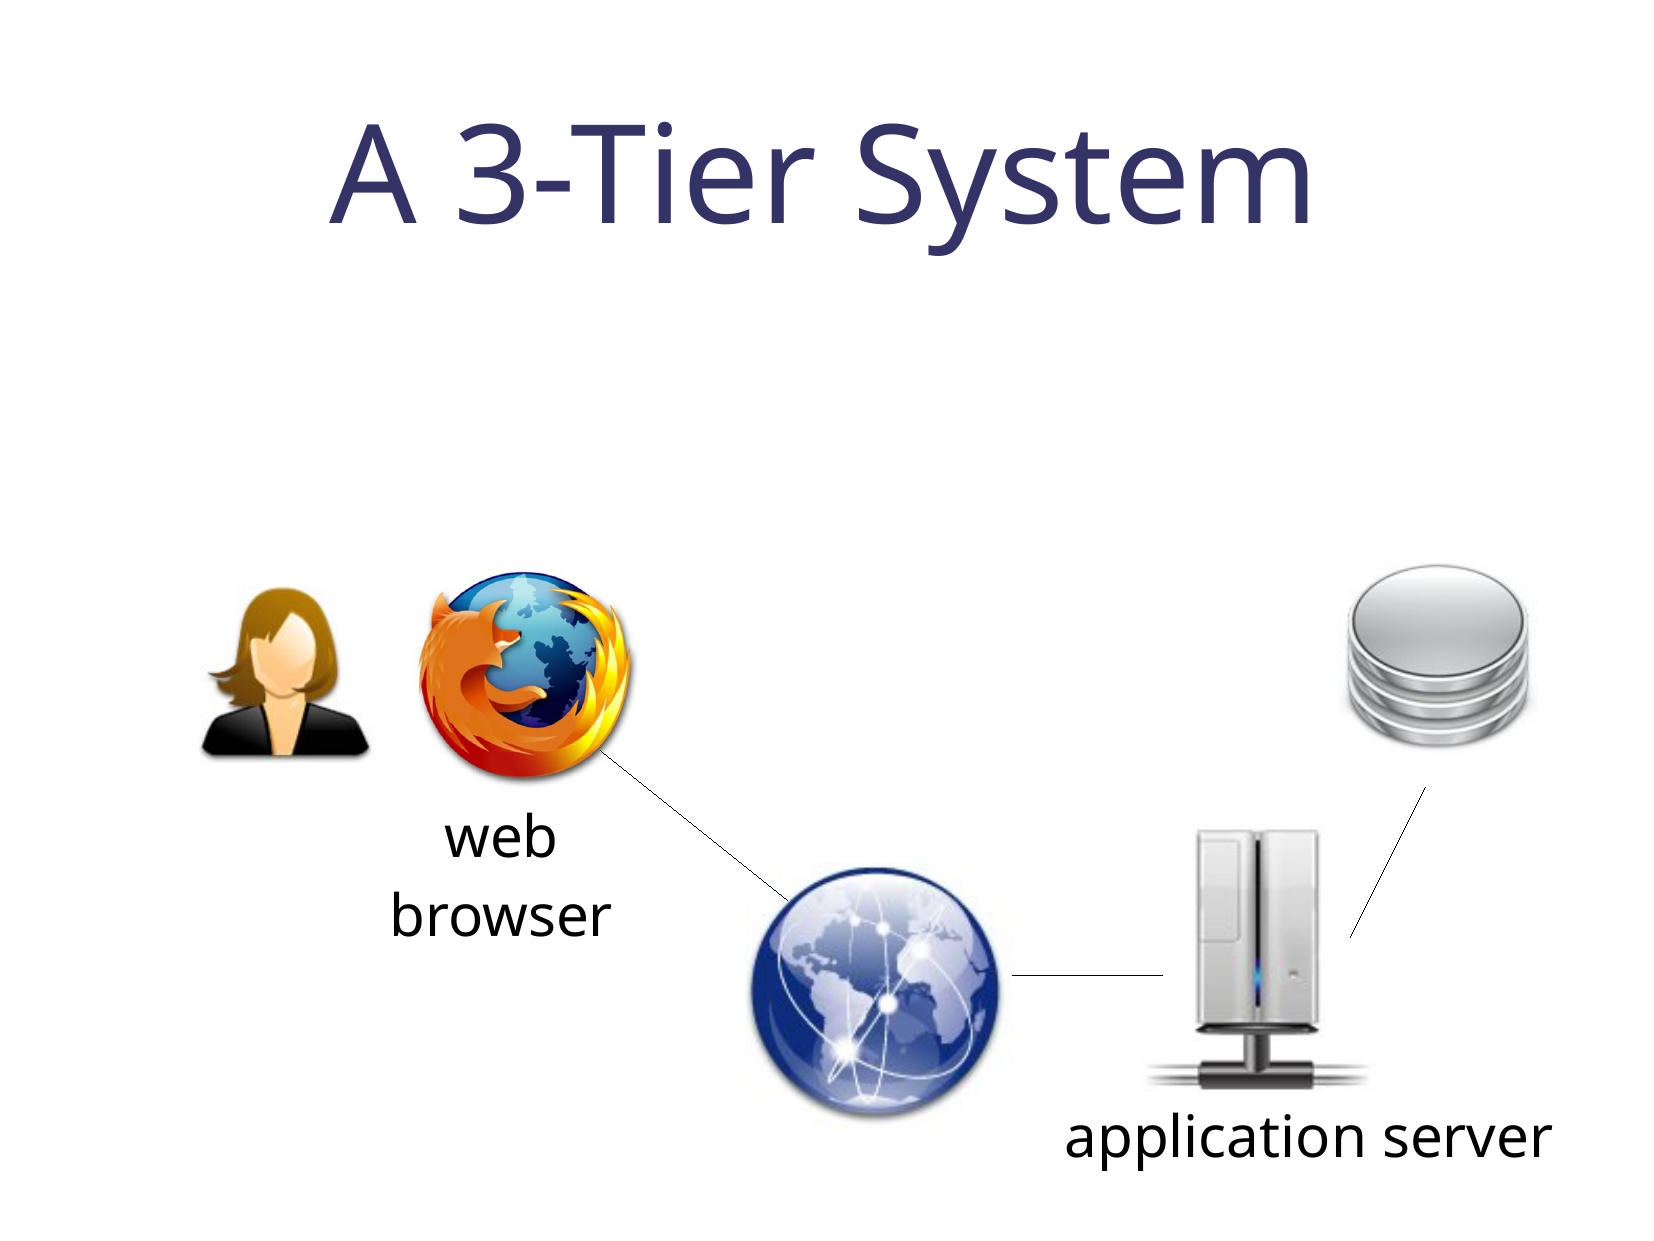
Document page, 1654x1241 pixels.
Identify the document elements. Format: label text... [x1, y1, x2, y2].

text_box web browser [375, 787, 713, 944]
picture [187, 562, 388, 763]
picture [1125, 824, 1392, 1087]
title A 3-Tier System [37, 74, 1613, 267]
picture [1337, 562, 1538, 763]
picture [745, 862, 1013, 1130]
text_box application server [1050, 1087, 1613, 1174]
picture [412, 569, 638, 787]
